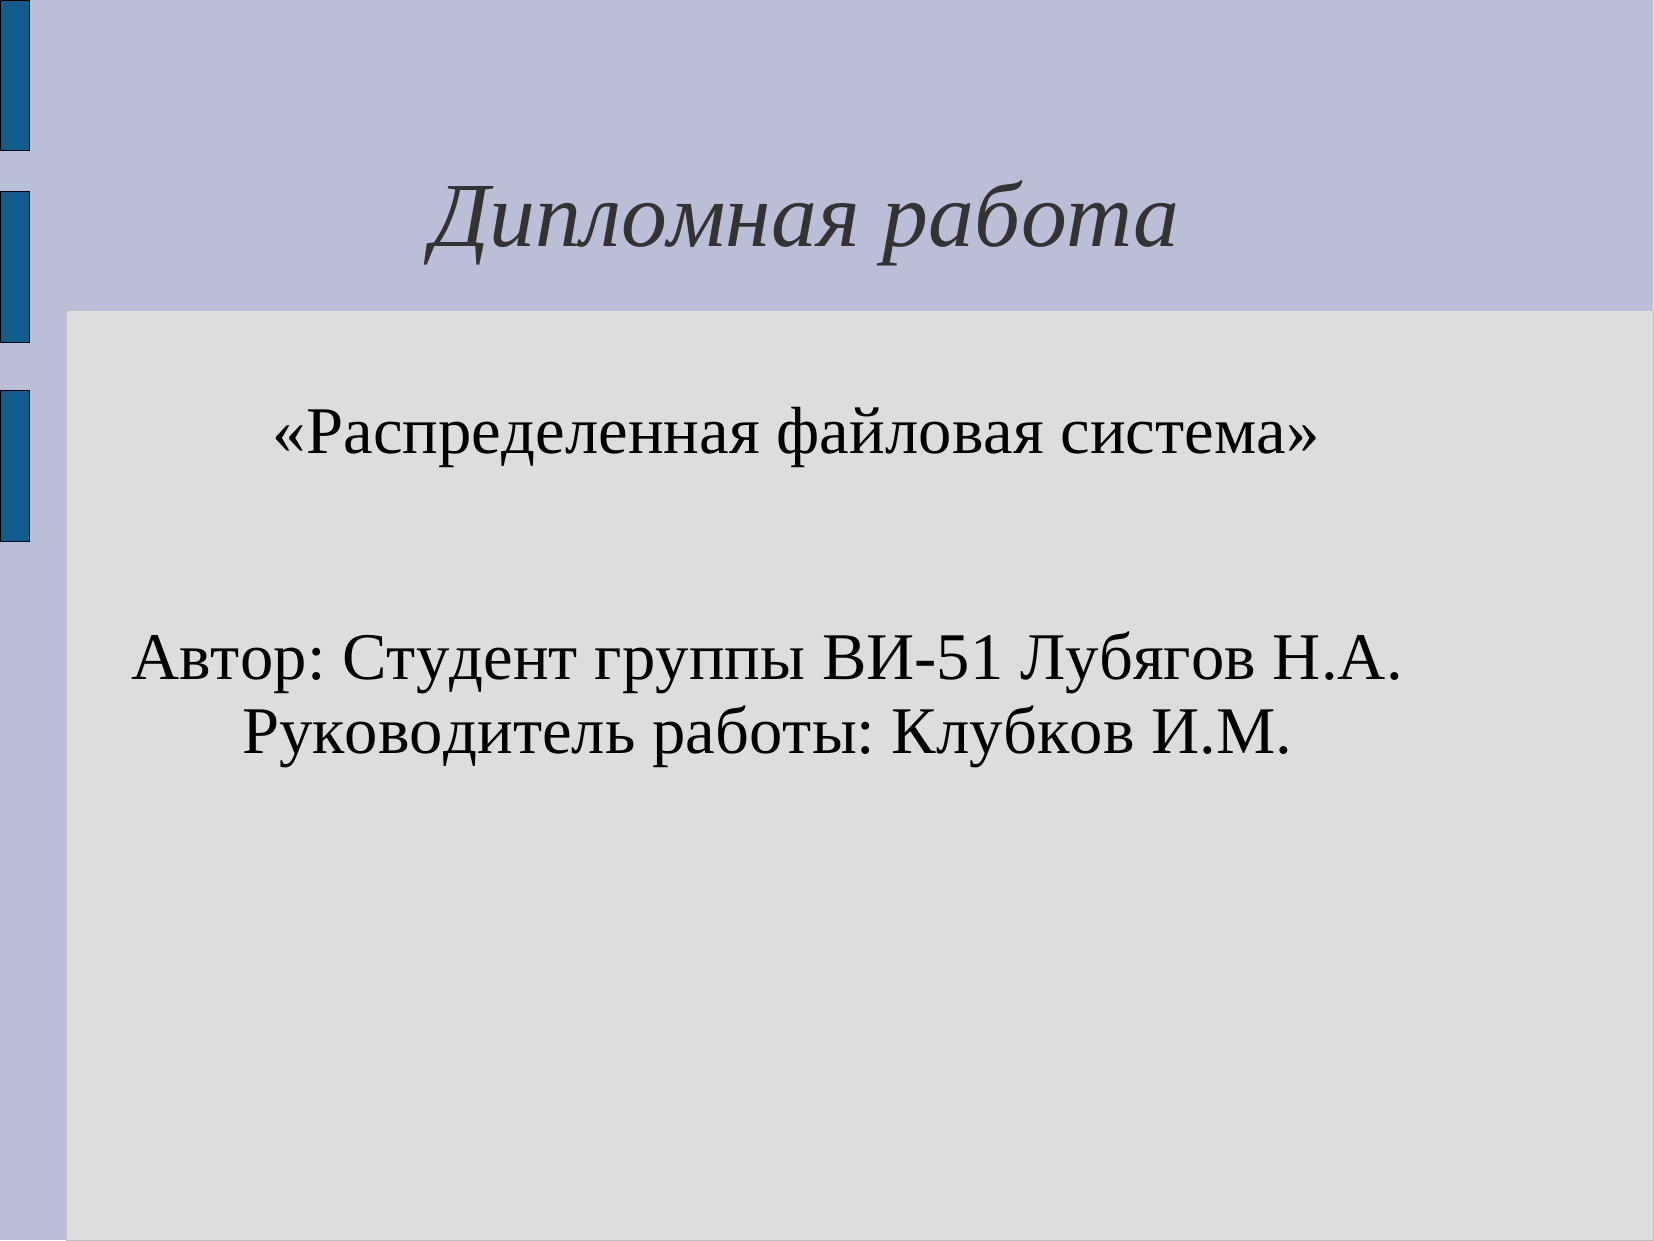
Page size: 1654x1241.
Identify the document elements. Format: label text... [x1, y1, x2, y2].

title Дипломная работа [106, 155, 1506, 377]
subtitle «Распределенная файловая система» [88, 383, 1506, 478]
text_box Автор: Студент группы ВИ-51 Лубягов Н.А. Руководитель работы: Клубков И.М. [59, 501, 1477, 886]
